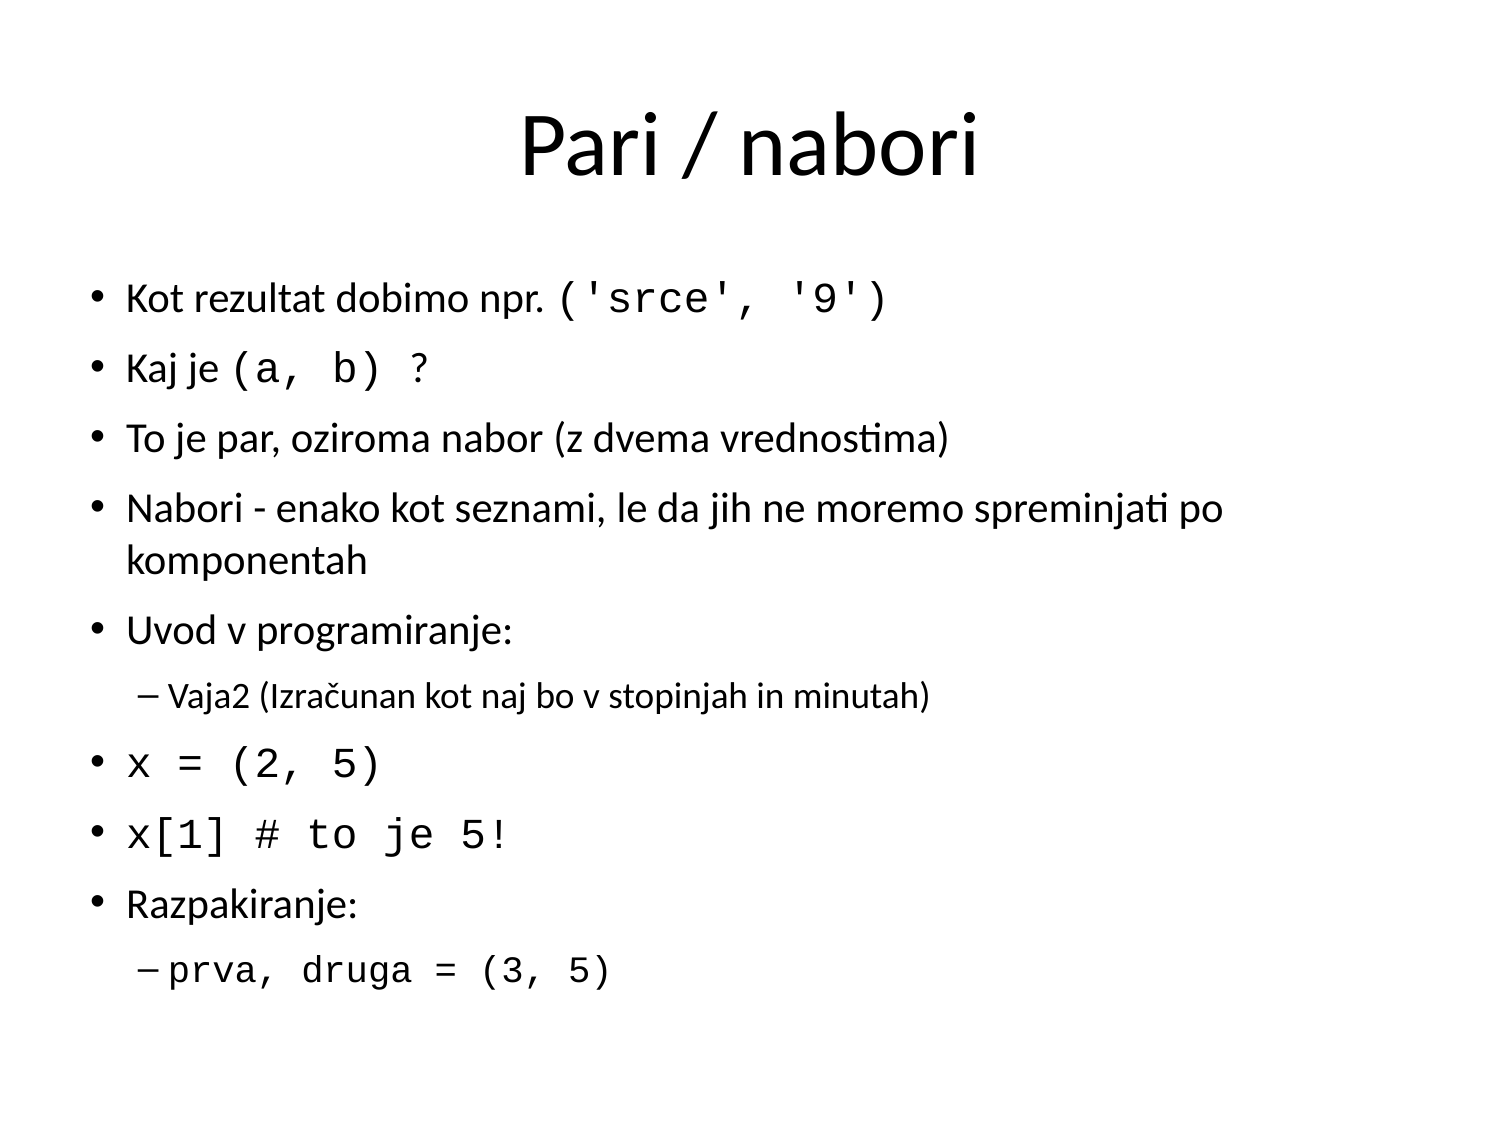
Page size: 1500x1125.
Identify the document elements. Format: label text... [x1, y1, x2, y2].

title Pari / nabori [75, 45, 1425, 233]
list Kot rezultat dobimo npr. ('srce', '9') Kaj je (a, b) ? To je par, oziroma nabor (z dvema vrednostima) Nabori - enako kot seznami, le da jih ne moremo spreminjati po komponentah Uvod v programiranje: Vaja2 (Izračunan kot naj bo v stopinjah in minutah) x = (2, 5) x[1] # to je 5! Razpakiranje: prva, druga = (3, 5) [75, 262, 1425, 1005]
